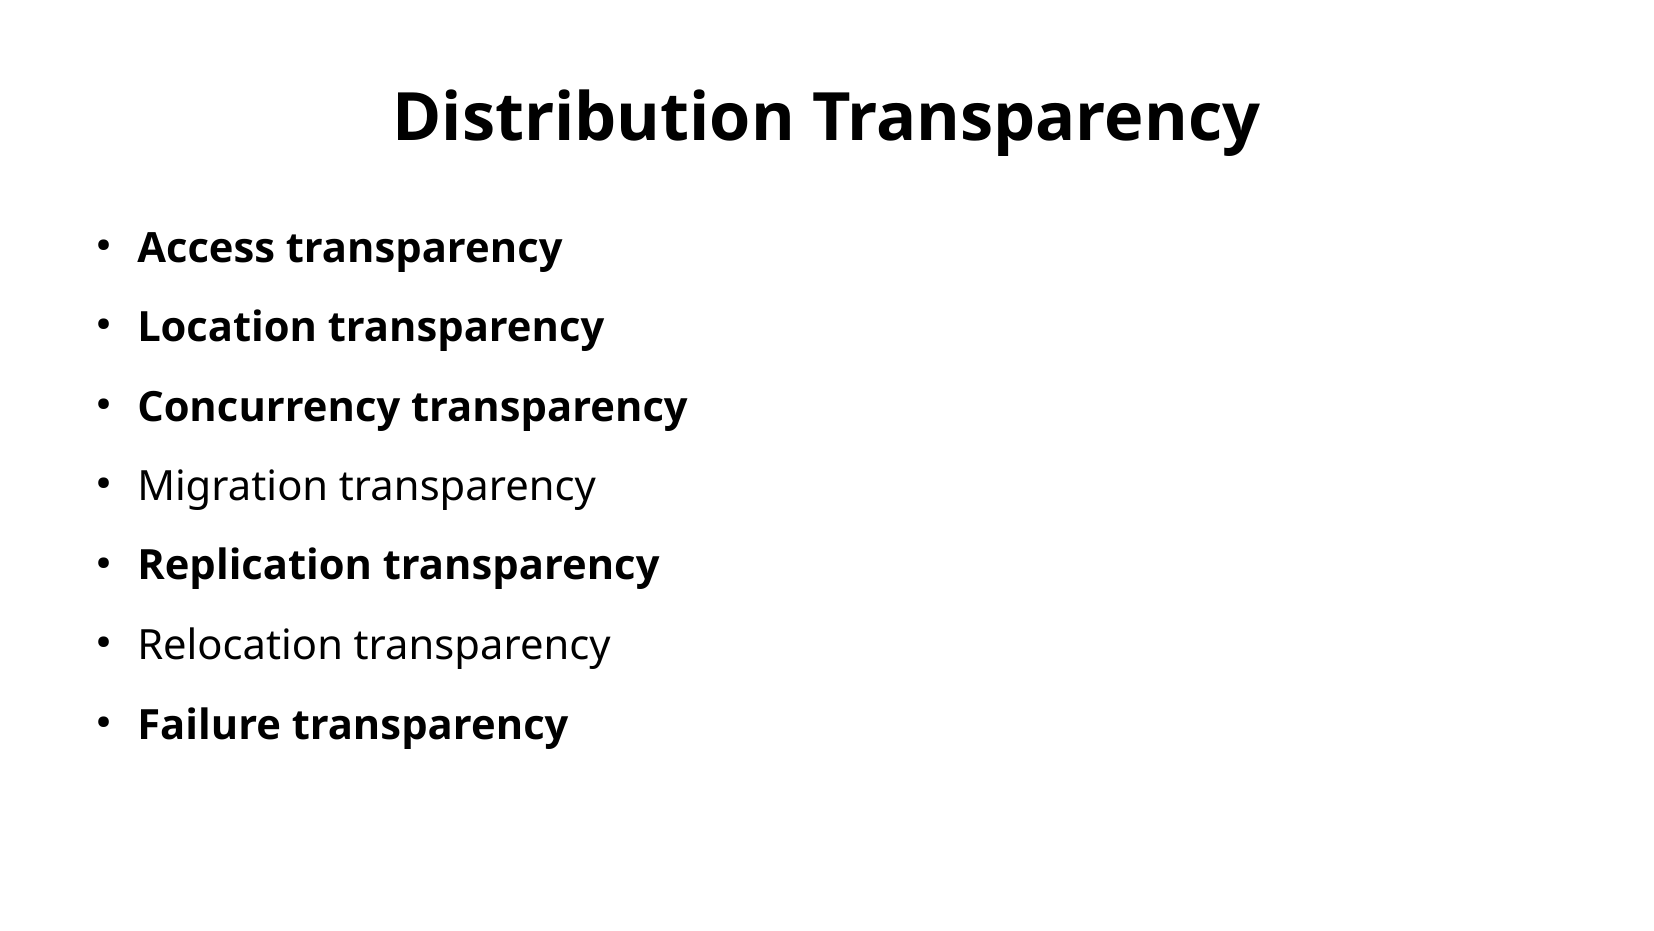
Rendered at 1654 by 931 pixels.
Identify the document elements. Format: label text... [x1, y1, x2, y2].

title Distribution Transparency [82, 36, 1571, 193]
list Access transparency Location transparency Concurrency transparency Migration transparency Replication transparency Relocation transparency Failure transparency [82, 217, 1571, 757]
